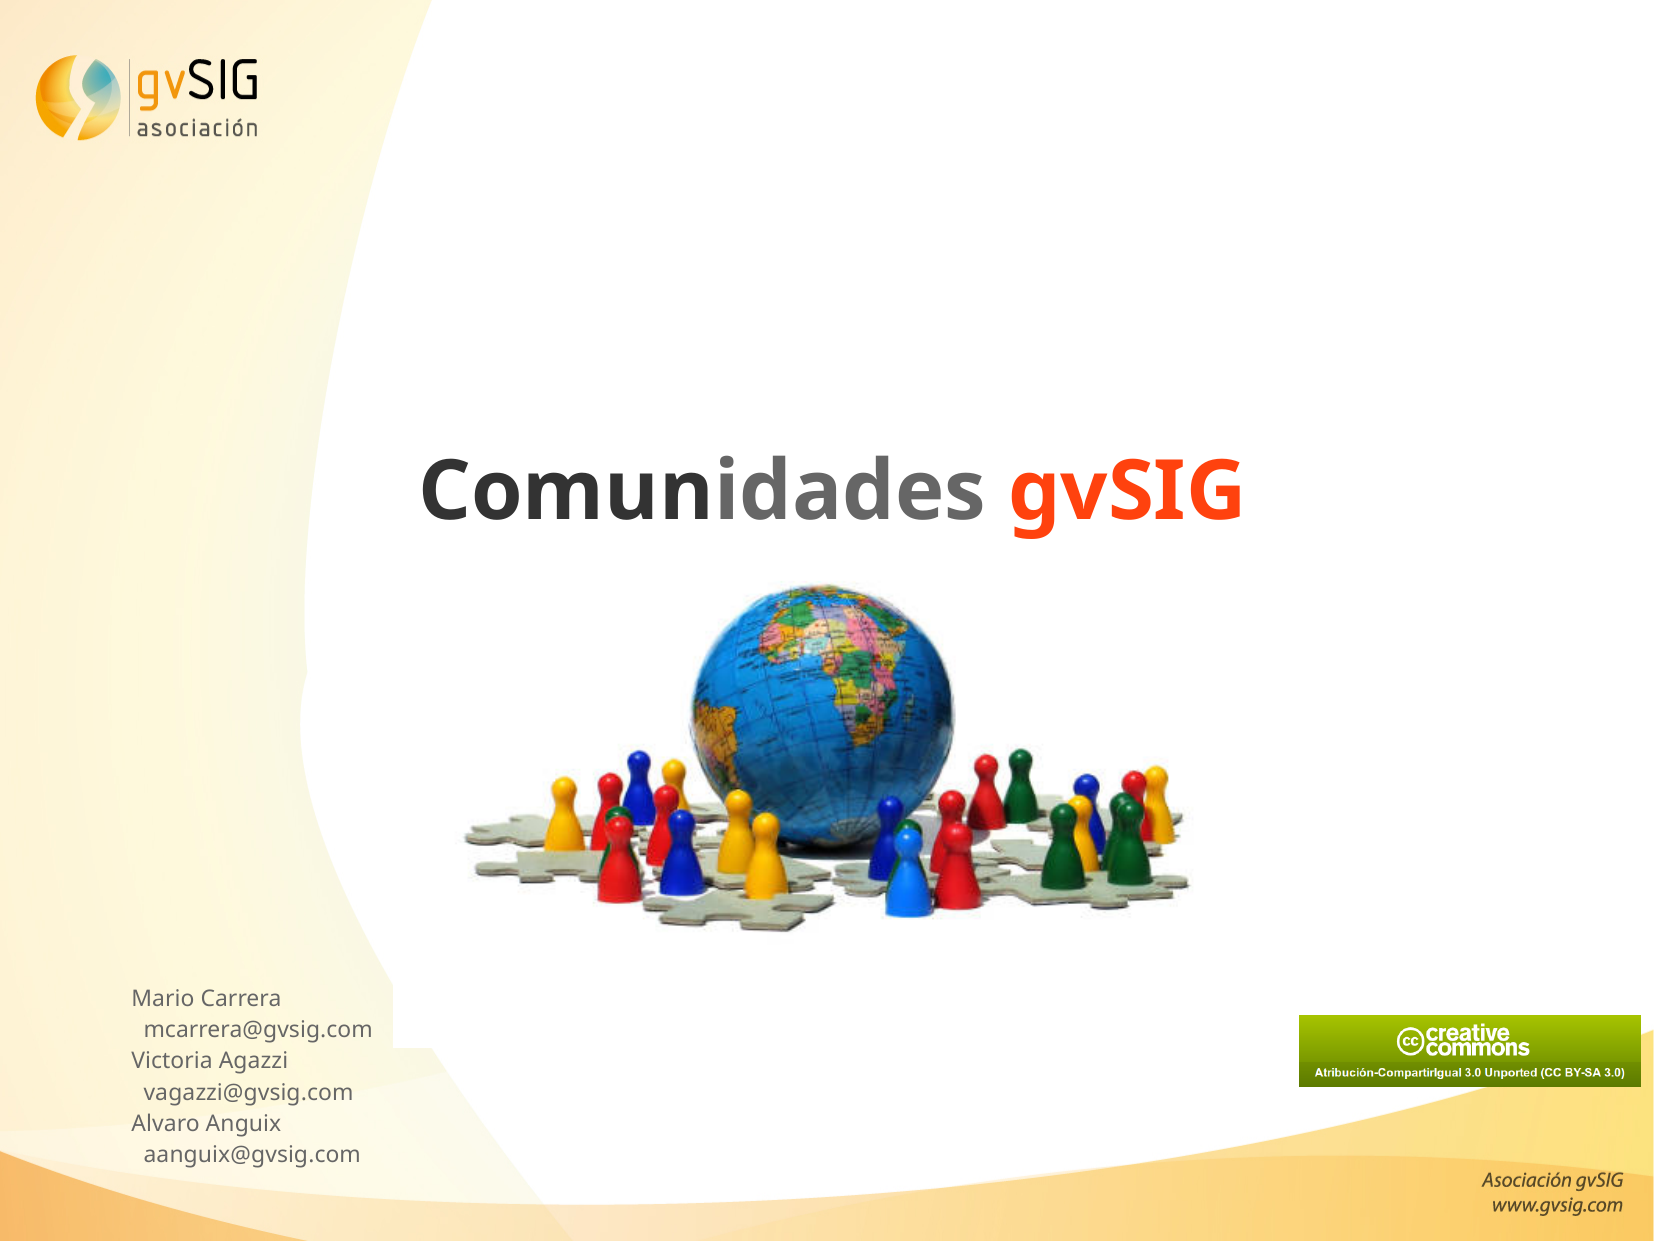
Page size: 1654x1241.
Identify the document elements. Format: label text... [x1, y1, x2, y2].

text_box Mario Carrera mcarrera@gvsig.com Victoria Agazzi vagazzi@gvsig.com Alvaro Anguix aanguix@gvsig.com [116, 974, 502, 1156]
picture [0, 0, 1654, 1241]
title Comunidades gvSIG [118, 383, 1548, 591]
